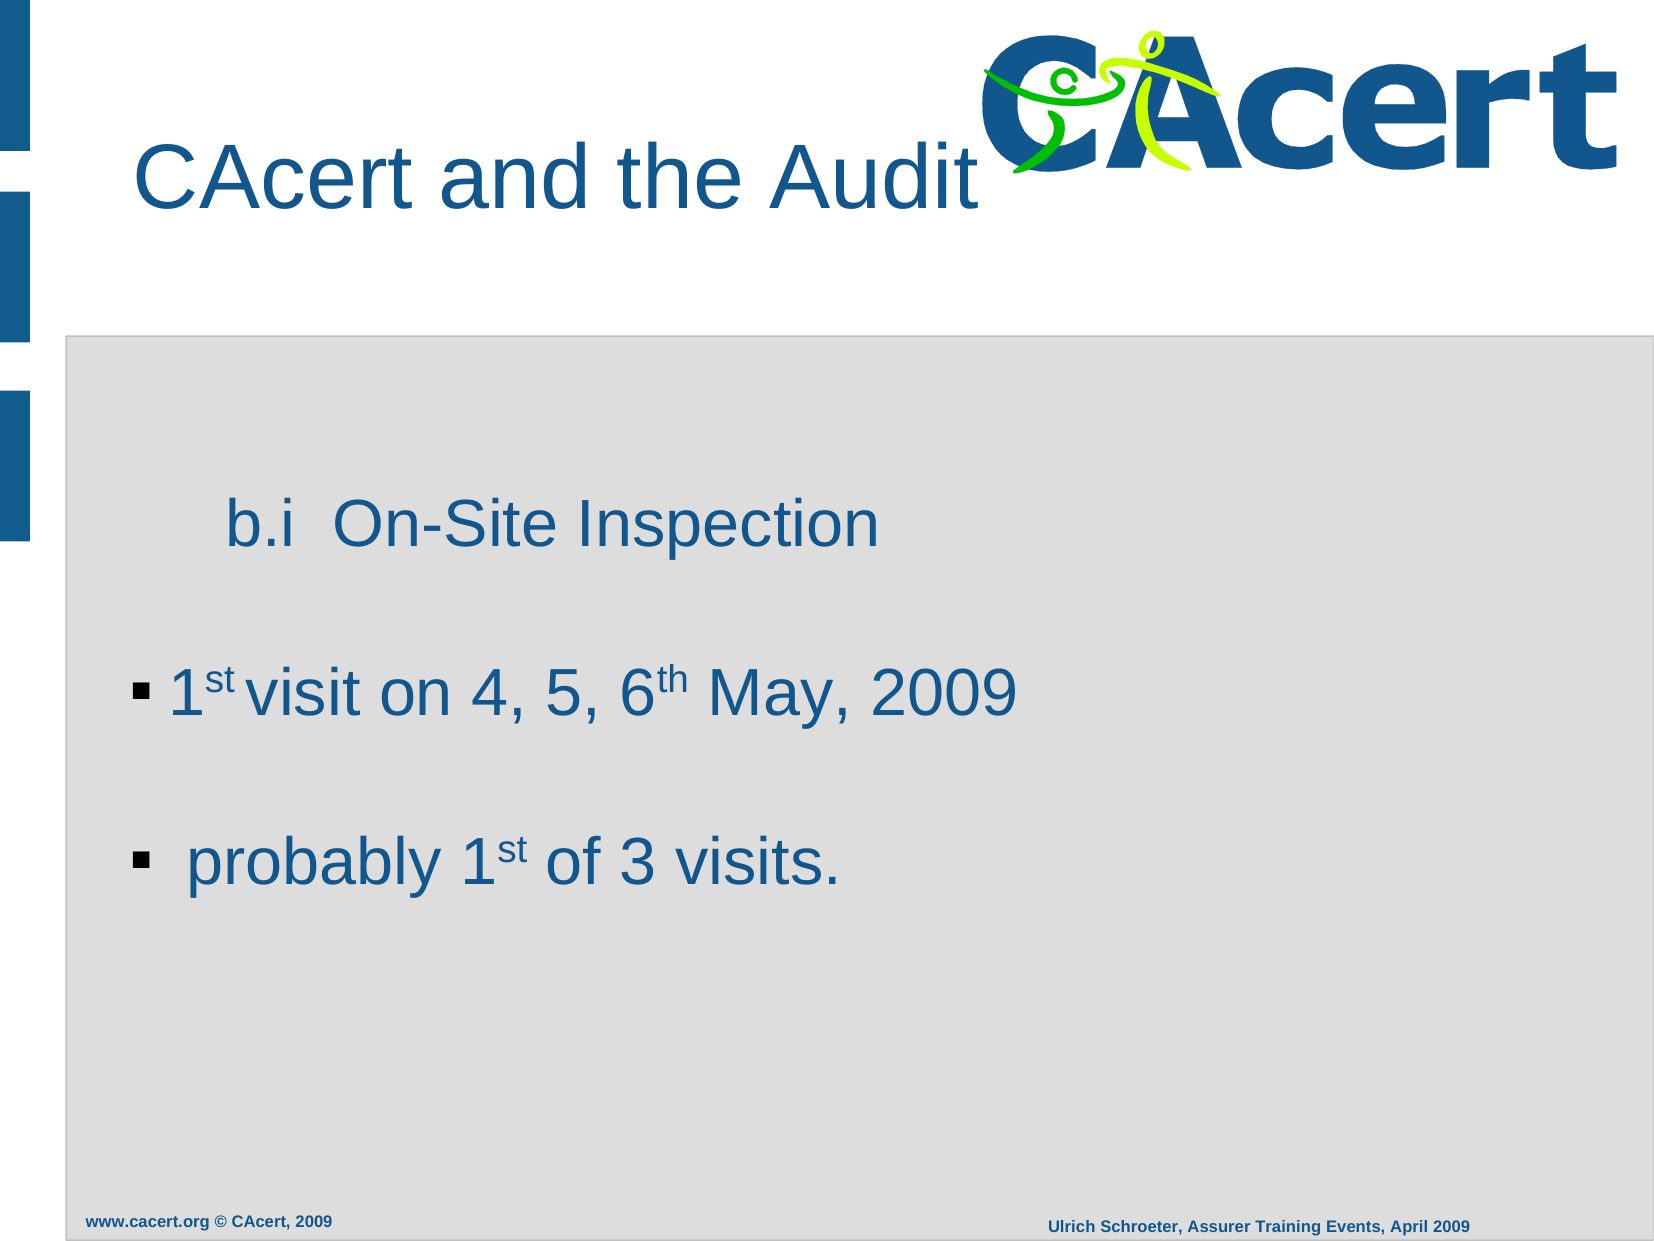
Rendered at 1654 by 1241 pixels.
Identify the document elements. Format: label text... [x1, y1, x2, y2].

text_box CAcert and the Audit [118, 118, 995, 236]
text_box b.i On-Site Inspection 1st visit on 4, 5, 6th May, 2009 probably 1st of 3 visits. [118, 478, 1034, 912]
